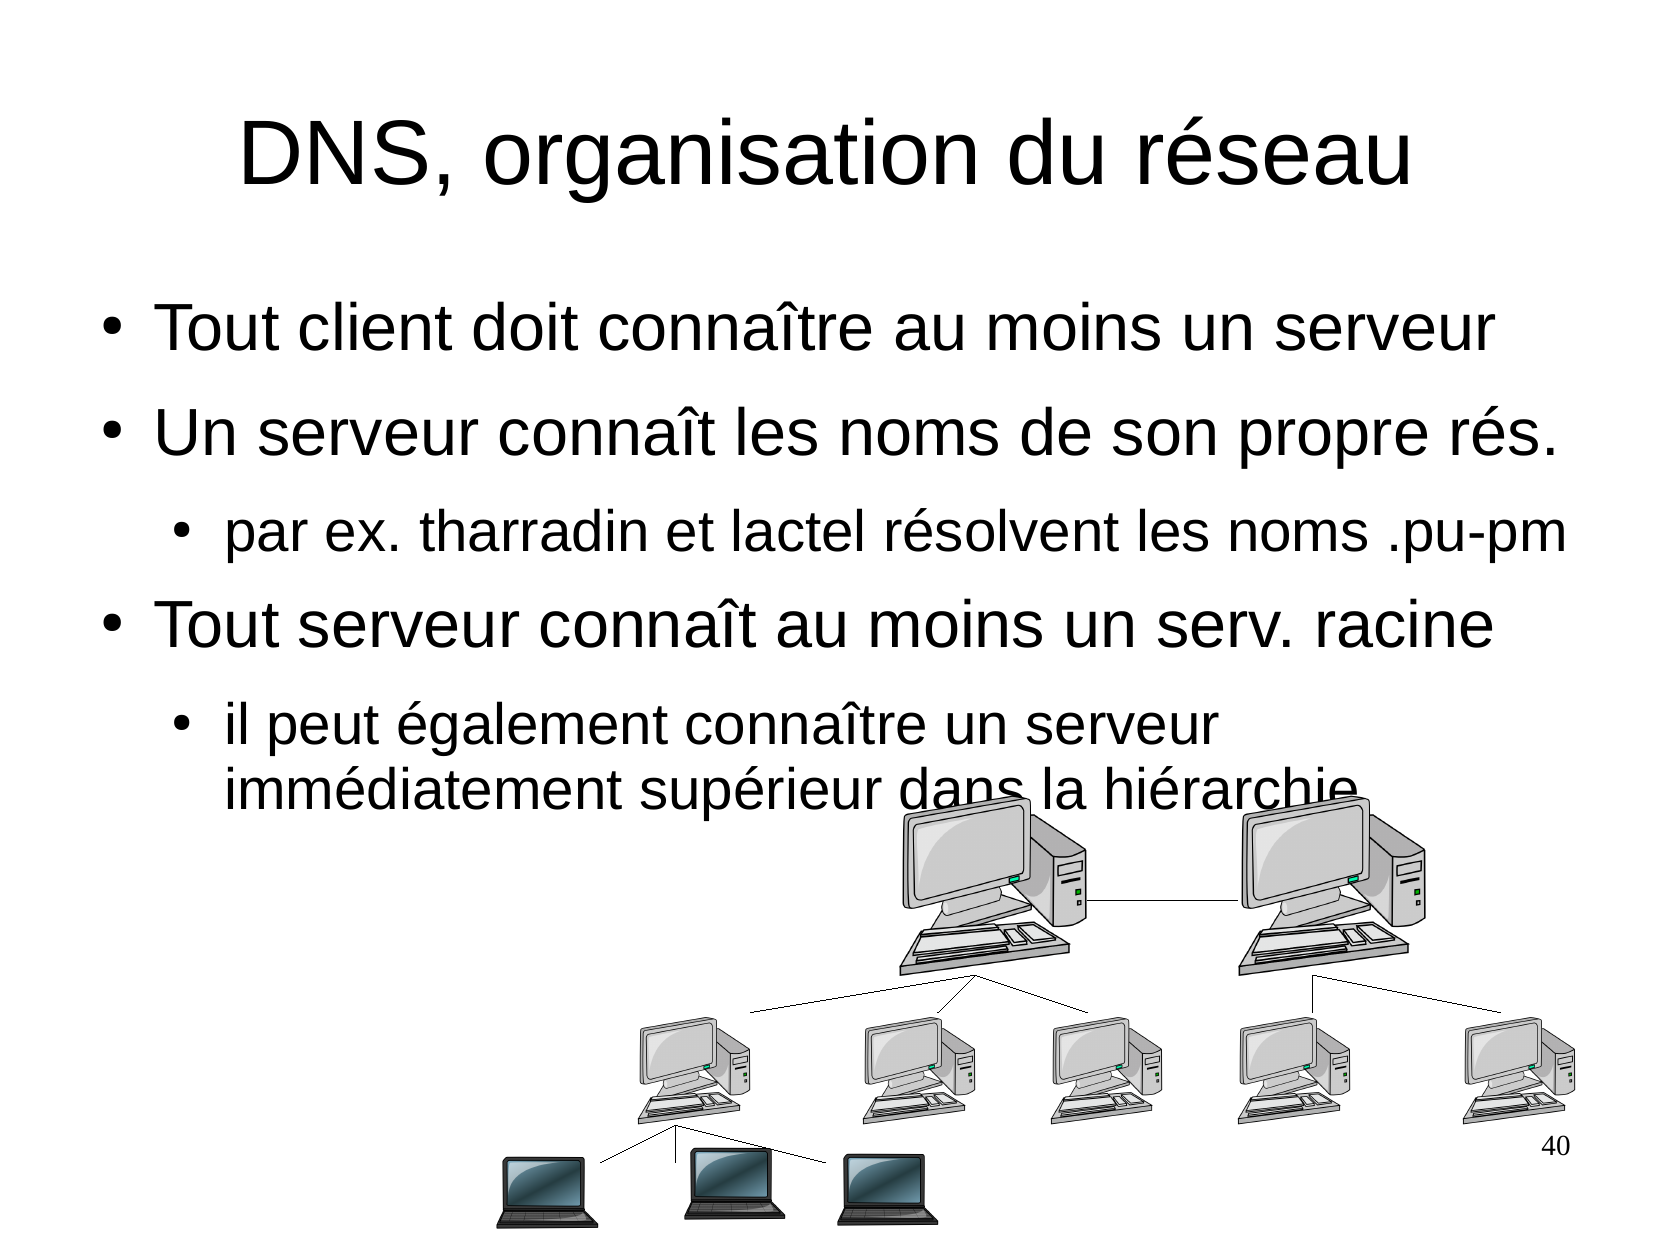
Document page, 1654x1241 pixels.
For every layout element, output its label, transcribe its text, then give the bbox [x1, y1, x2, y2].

picture [675, 1127, 788, 1241]
title DNS, organisation du réseau [82, 49, 1571, 257]
picture [1237, 1012, 1351, 1126]
picture [898, 787, 1088, 977]
list Tout client doit connaître au moins un serveur Un serveur connaît les noms de son propre rés. par ex. tharradin et lactel résolvent les noms .pu-pm Tout serveur connaît au moins un serv. racine il peut également connaître un serveur immédiatement supérieur dans la hiérarchie [82, 290, 1571, 1109]
picture [487, 1136, 601, 1241]
picture [828, 1133, 941, 1241]
picture [1050, 1012, 1163, 1126]
picture [862, 1012, 976, 1126]
picture [1237, 787, 1427, 977]
picture [637, 1012, 751, 1126]
picture [1462, 1012, 1576, 1126]
